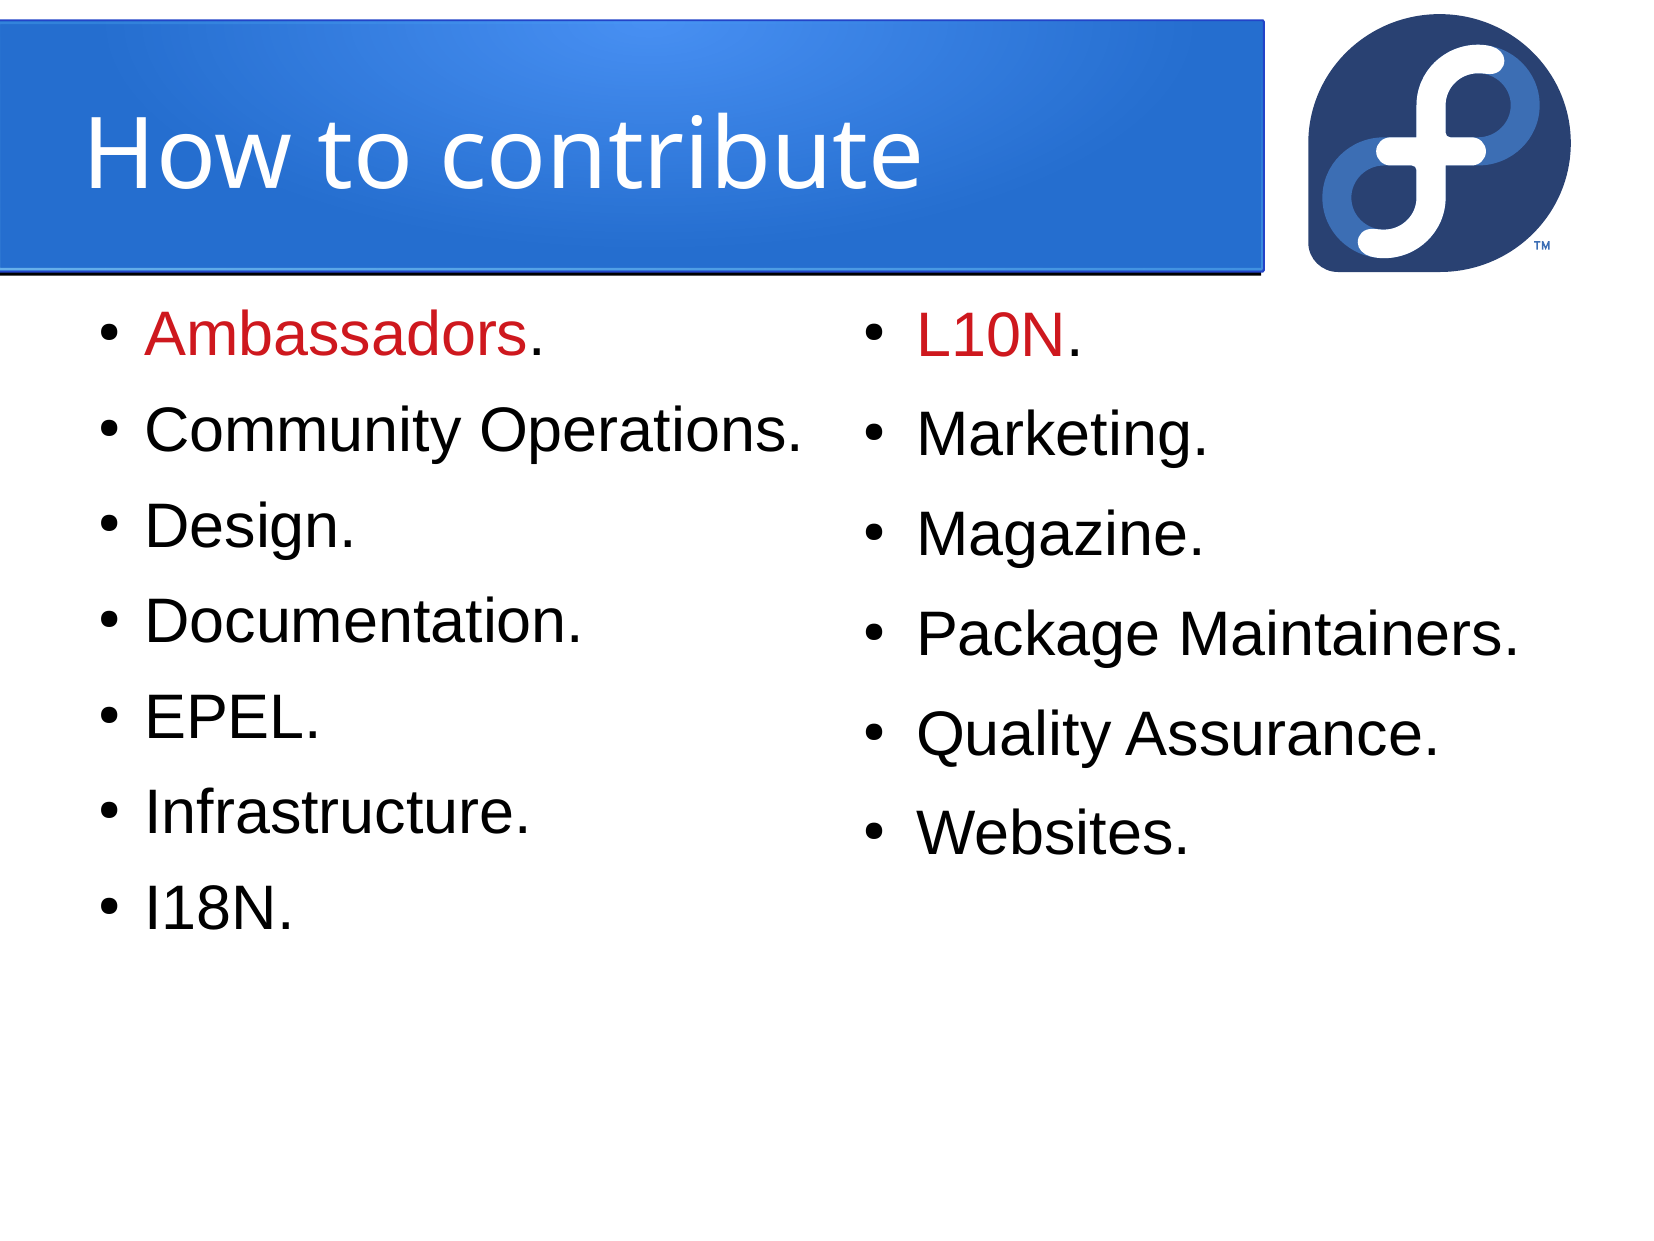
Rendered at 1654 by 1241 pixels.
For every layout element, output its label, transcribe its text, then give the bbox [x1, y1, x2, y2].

list Ambassadors. Community Operations. Design. Documentation. EPEL. Infrastructure. I18N. [82, 299, 809, 1019]
list L10N. Marketing. Magazine. Package Maintainers. Quality Assurance. Websites. [845, 299, 1572, 1019]
title How to contribute [82, 47, 1235, 252]
